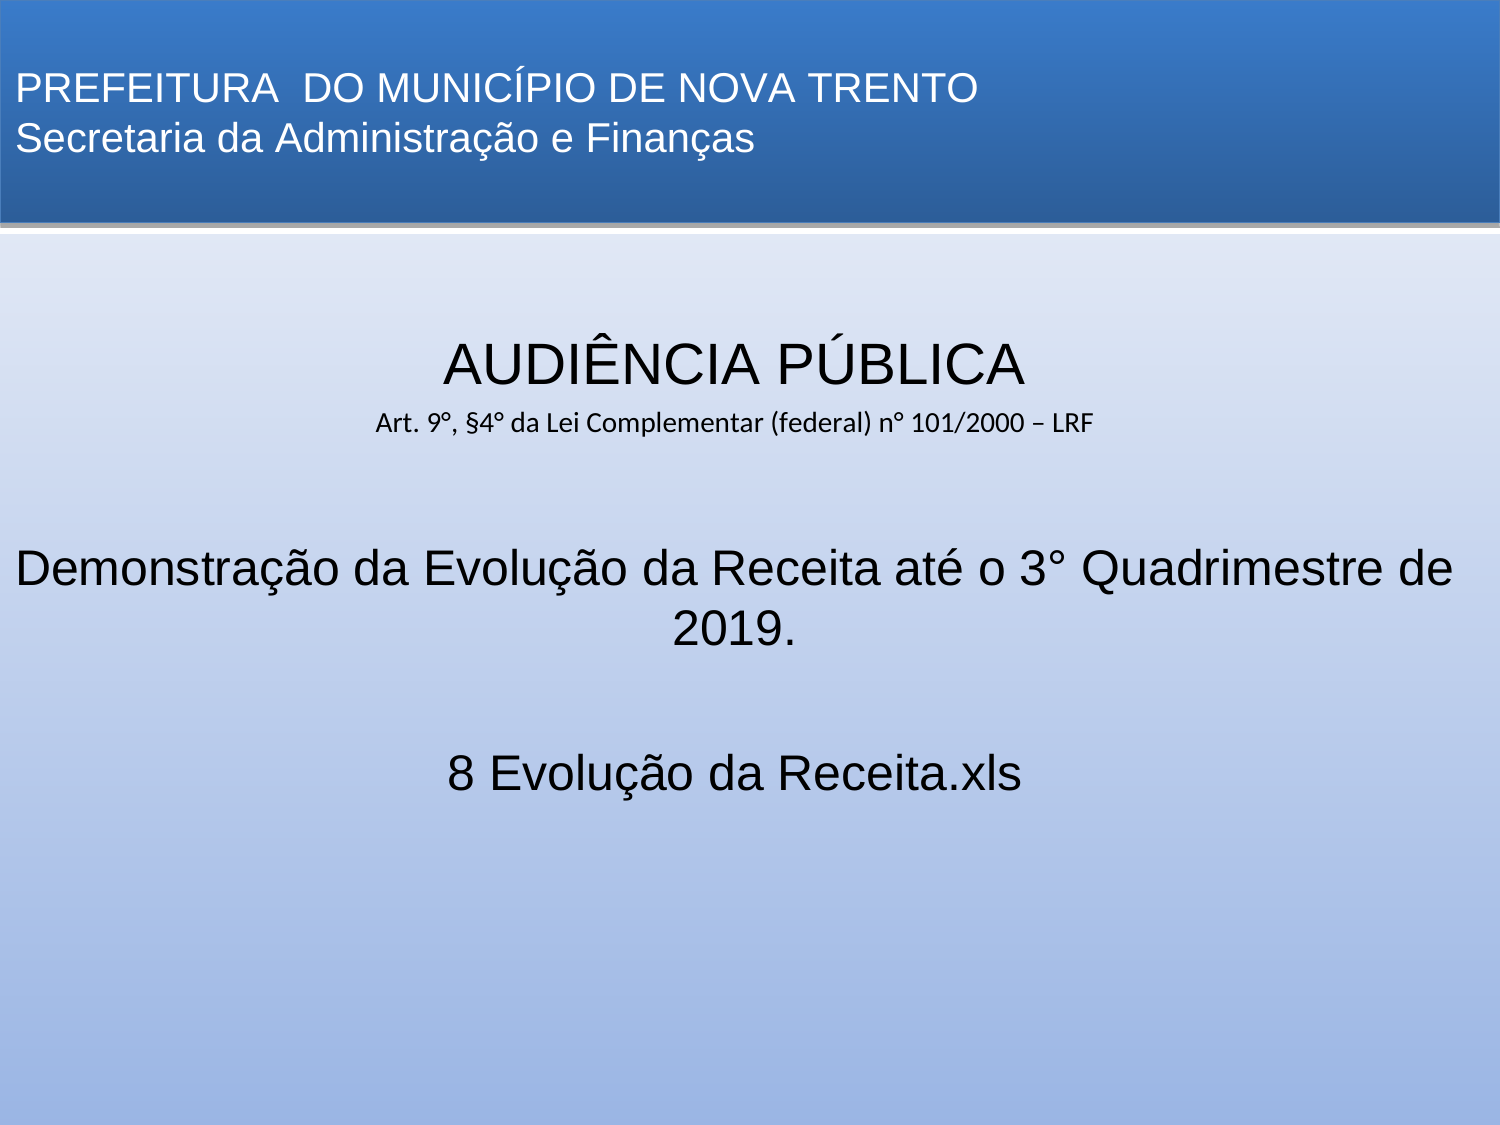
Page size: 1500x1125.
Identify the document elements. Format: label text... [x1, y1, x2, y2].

title PREFEITURA DO MUNICÍPIO DE NOVA TRENTO Secretaria da Administração e Finanças [0, 0, 1500, 223]
subtitle AUDIÊNCIA PÚBLICA Art. 9°, §4° da Lei Complementar (federal) n° 101/2000 – LRF Demonstração da Evolução da Receita até o 3° Quadrimestre de 2019. 8 Evolução da Receita.xls [0, 234, 1500, 1125]
